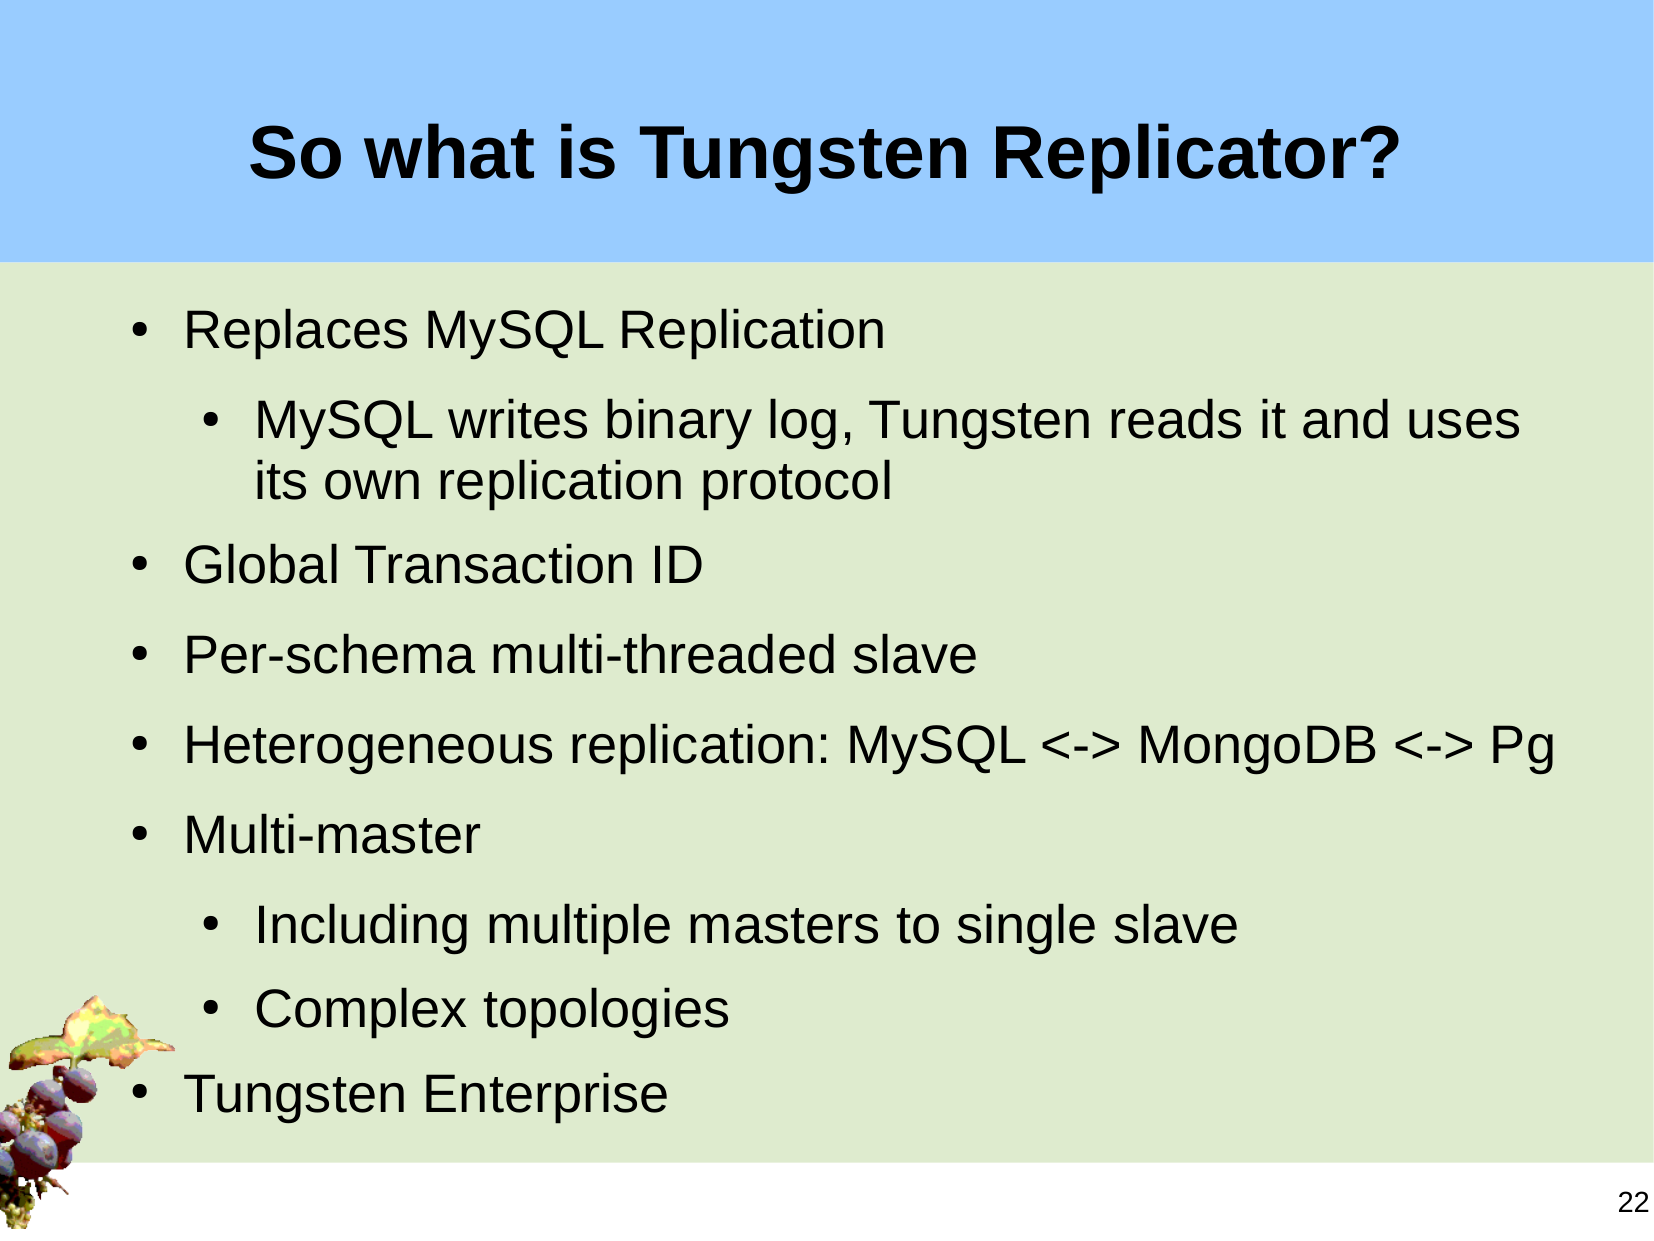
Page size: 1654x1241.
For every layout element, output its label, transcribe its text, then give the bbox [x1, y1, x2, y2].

title So what is Tungsten Replicator? [82, 49, 1571, 257]
list Replaces MySQL Replication MySQL writes binary log, Tungsten reads it and uses its own replication protocol Global Transaction ID Per-schema multi-threaded slave Heterogeneous replication: MySQL <-> MongoDB <-> Pg Multi-master Including multiple masters to single slave Complex topologies Tungsten Enterprise [112, 300, 1571, 1126]
picture [0, 990, 188, 1229]
